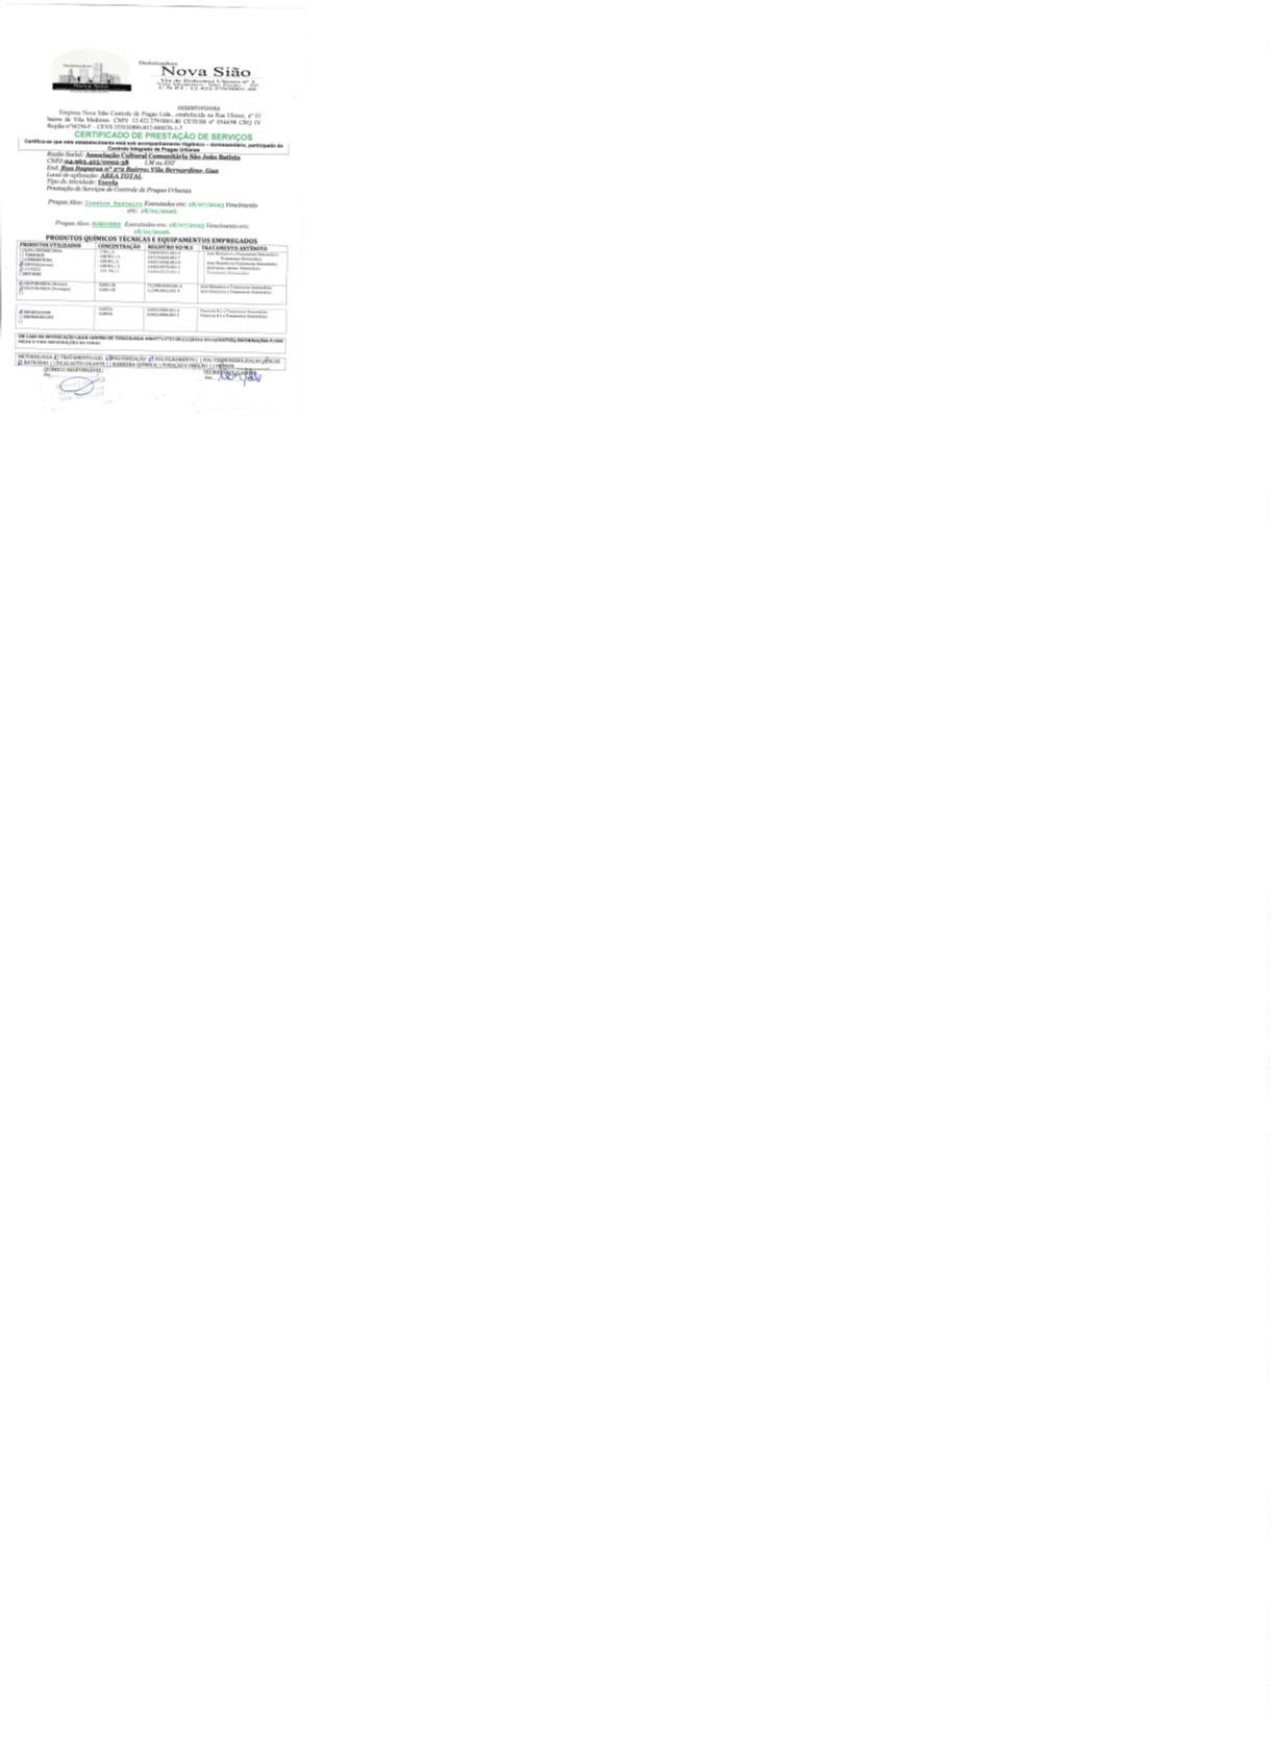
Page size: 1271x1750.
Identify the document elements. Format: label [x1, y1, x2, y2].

text_box [0, 0, 1271, 1750]
